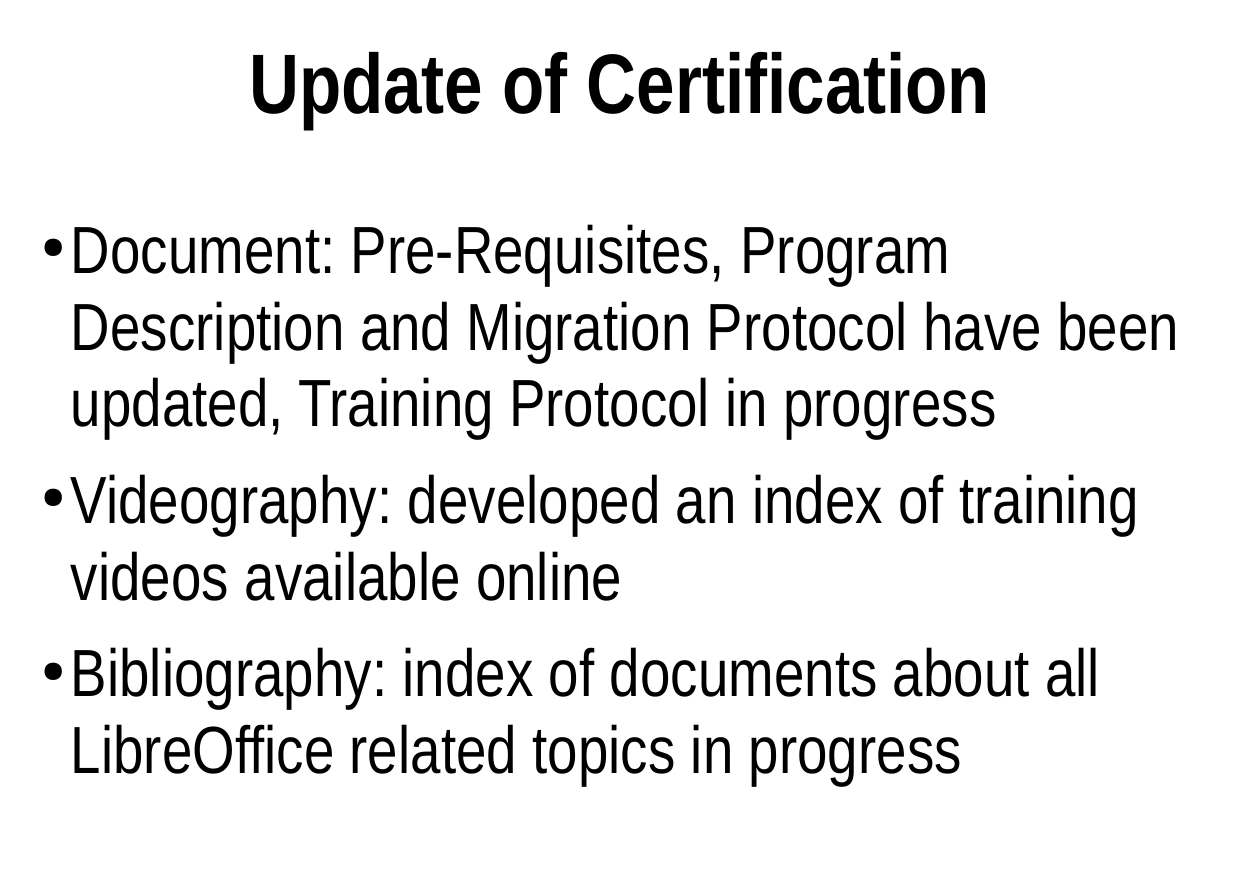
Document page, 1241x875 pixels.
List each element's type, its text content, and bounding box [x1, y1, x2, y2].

list Document: Pre-Requisites, Program Description and Migration Protocol have been updated, Training Protocol in progress Videography: developed an index of training videos available online Bibliography: index of documents about all LibreOffice related topics in progress [11, 210, 1229, 863]
title Update of Certification [11, 12, 1229, 155]
